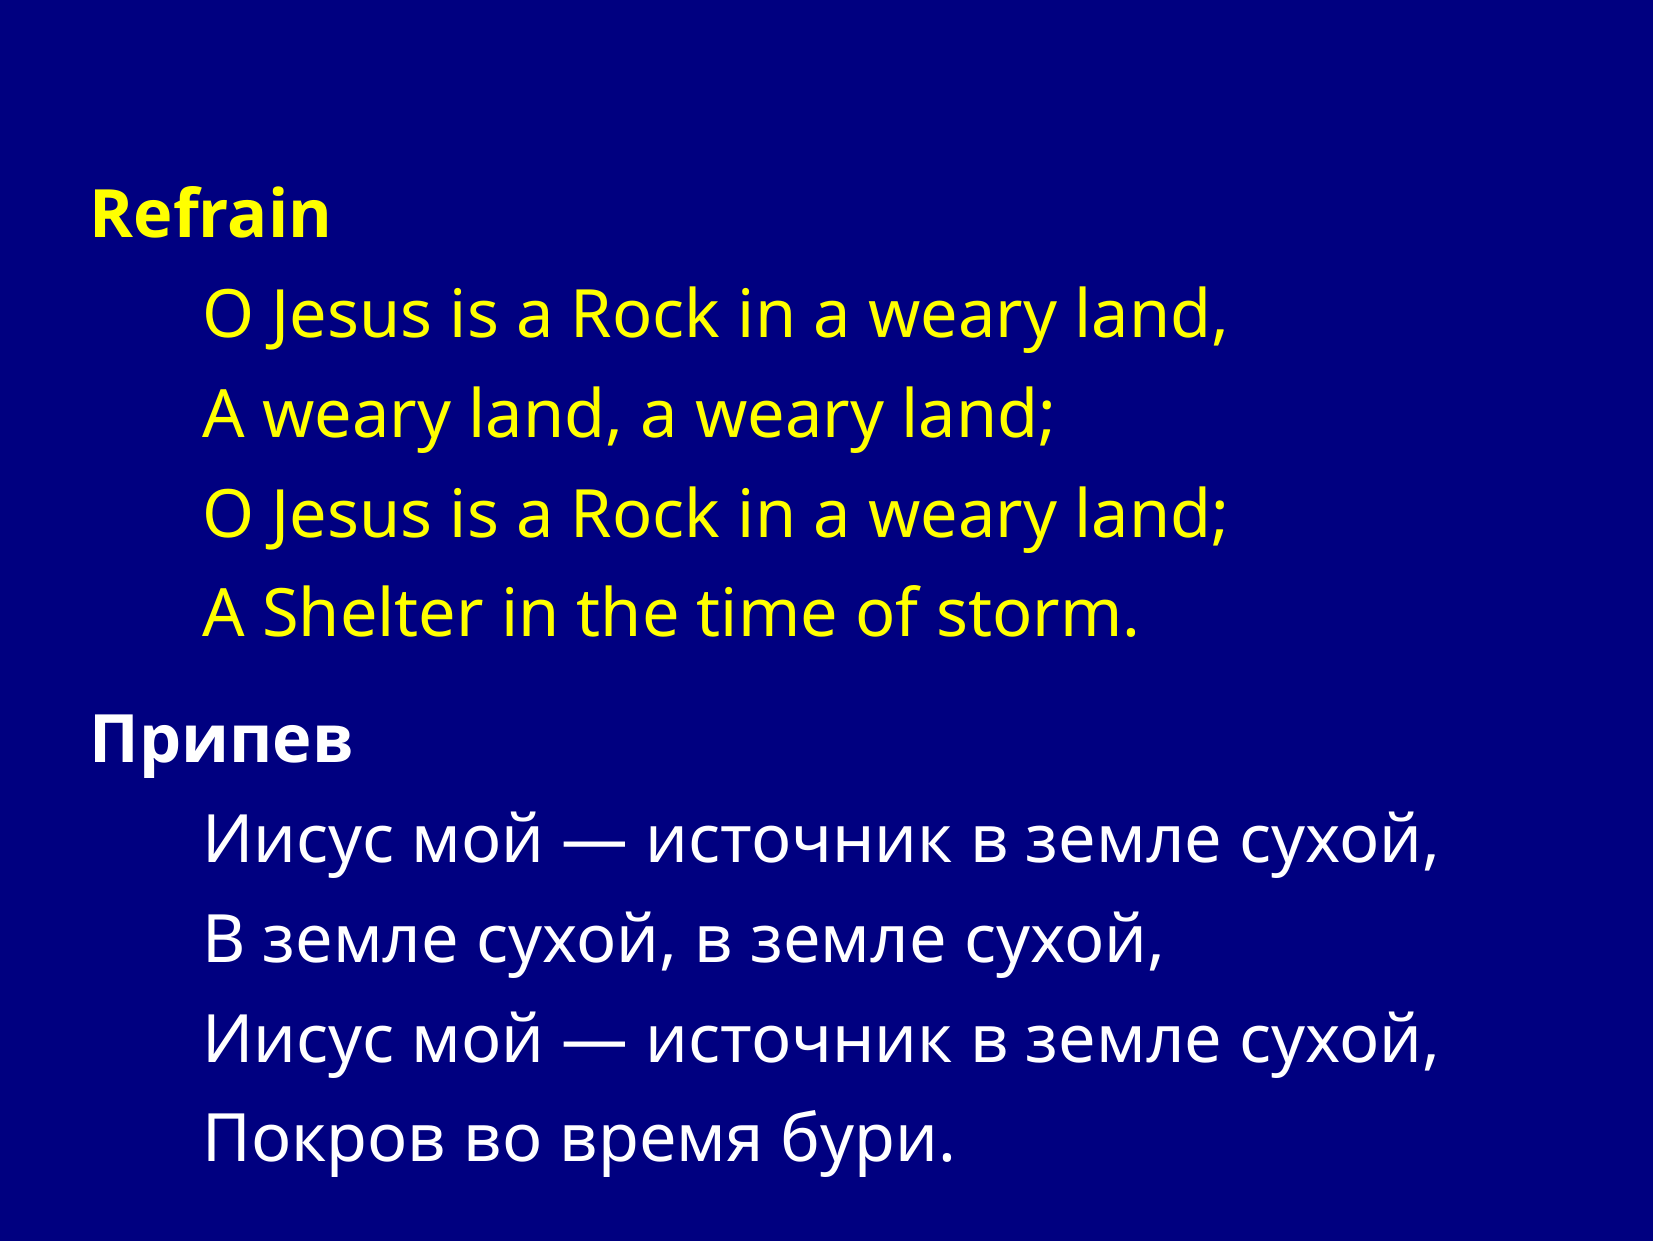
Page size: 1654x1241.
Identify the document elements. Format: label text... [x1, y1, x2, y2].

text_box Refrain O Jesus is a Rock in a weary land, A weary land, a weary land; O Jesus is a Rock in a weary land; A Shelter in the time of storm. [75, 150, 1576, 638]
text_box Припев Иисус мой — источник в земле сухой, В земле сухой, в земле сухой, Иисус мой — источник в земле сухой, Покров во время бури. [75, 675, 1576, 1163]
